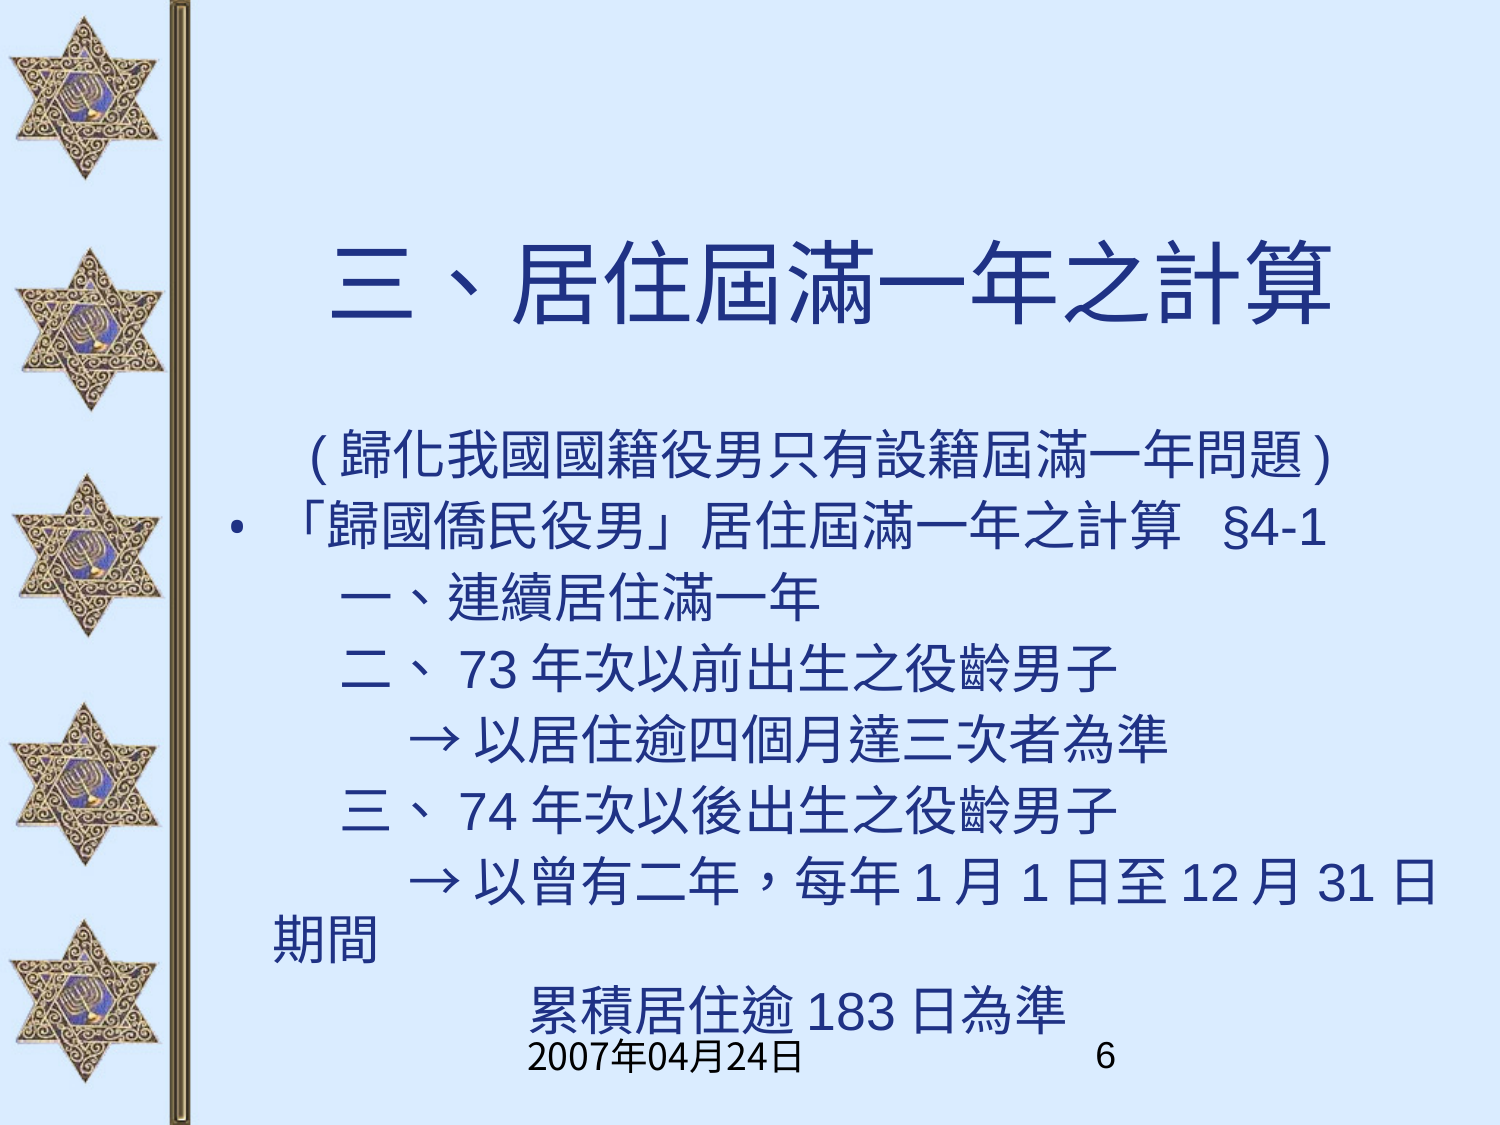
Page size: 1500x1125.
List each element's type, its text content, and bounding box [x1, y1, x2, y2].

picture [0, 0, 1500, 1125]
list (歸化我國國籍役男只有設籍屆滿一年問題) 「歸國僑民役男」居住屆滿一年之計算 §4-1 一、連續居住滿一年 二、73年次以前出生之役齡男子 →以居住逾四個月達三次者為準 三、74年次以後出生之役齡男子 →以曾有二年，每年1月1日至12月31日期間 累積居住逾183日為準 [206, 420, 1489, 1051]
title 三、居住屆滿一年之計算 [262, 187, 1401, 375]
